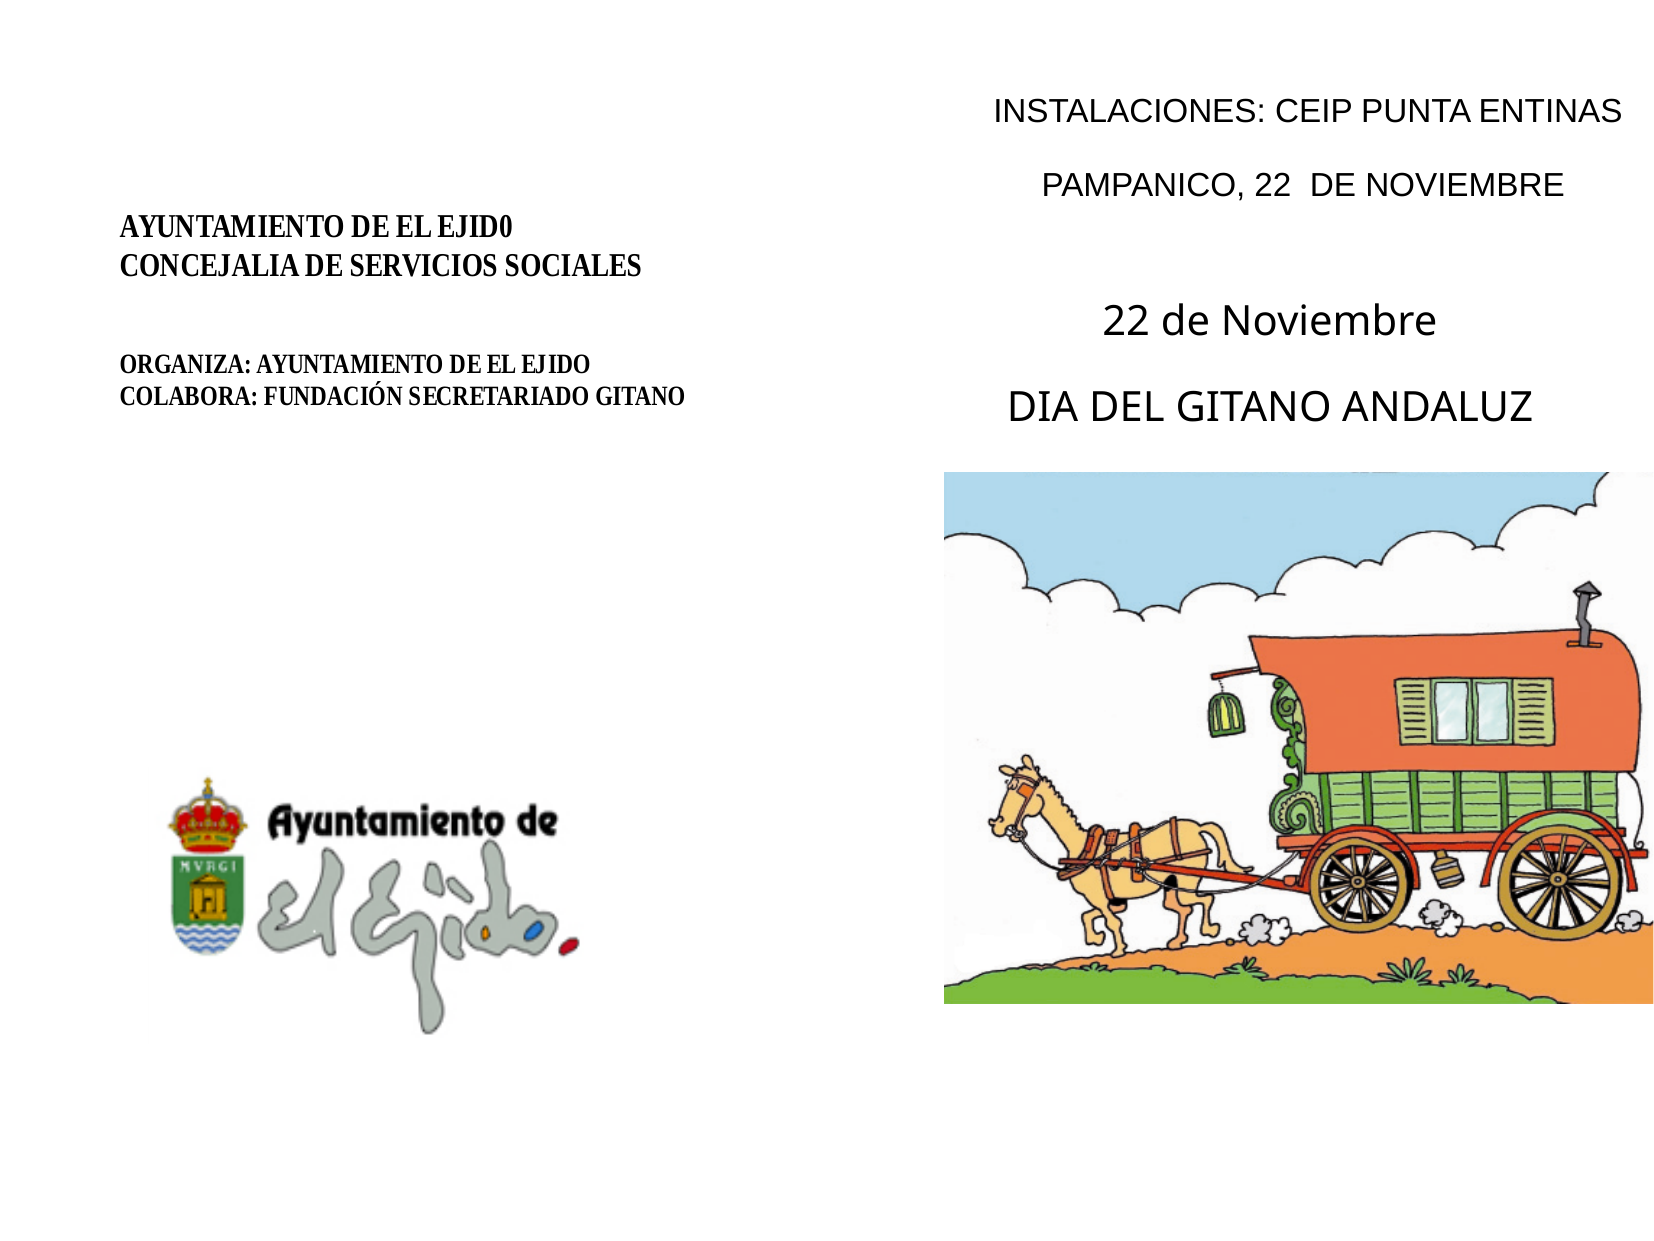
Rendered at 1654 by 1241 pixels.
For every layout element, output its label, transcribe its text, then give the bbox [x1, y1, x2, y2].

chart [118, 206, 1212, 443]
list 22 de Noviembre DIA DEL GITANO ANDALUZ [845, 290, 1625, 1094]
picture [944, 472, 1654, 1004]
title INSTALACIONES: CEIP PUNTA ENTINAS PAMPANICO, 22 DE NOVIEMBRE [909, 29, 1625, 266]
picture [147, 767, 621, 1044]
